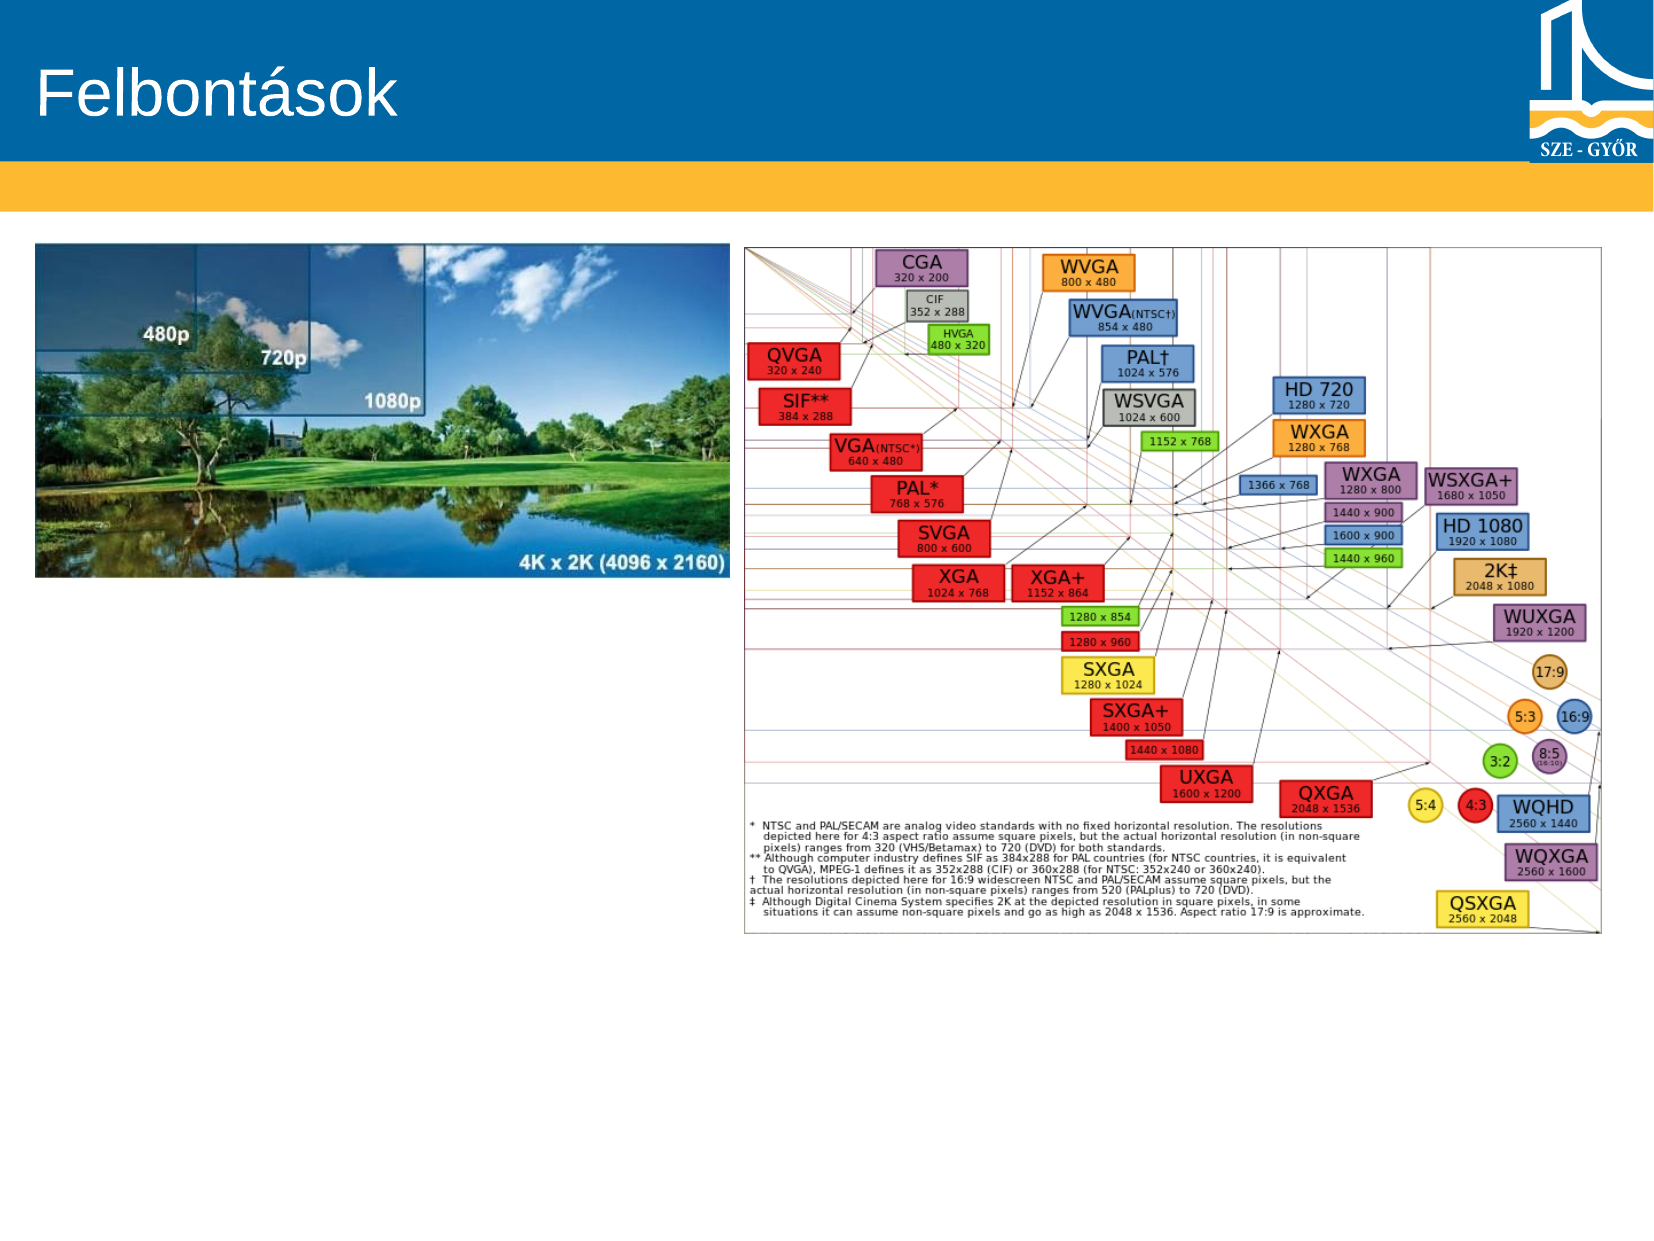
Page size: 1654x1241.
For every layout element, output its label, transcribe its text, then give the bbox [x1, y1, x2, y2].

picture [744, 247, 1602, 934]
text_box Felbontások [34, 48, 1524, 144]
picture [35, 242, 730, 579]
picture [1529, 0, 1654, 163]
